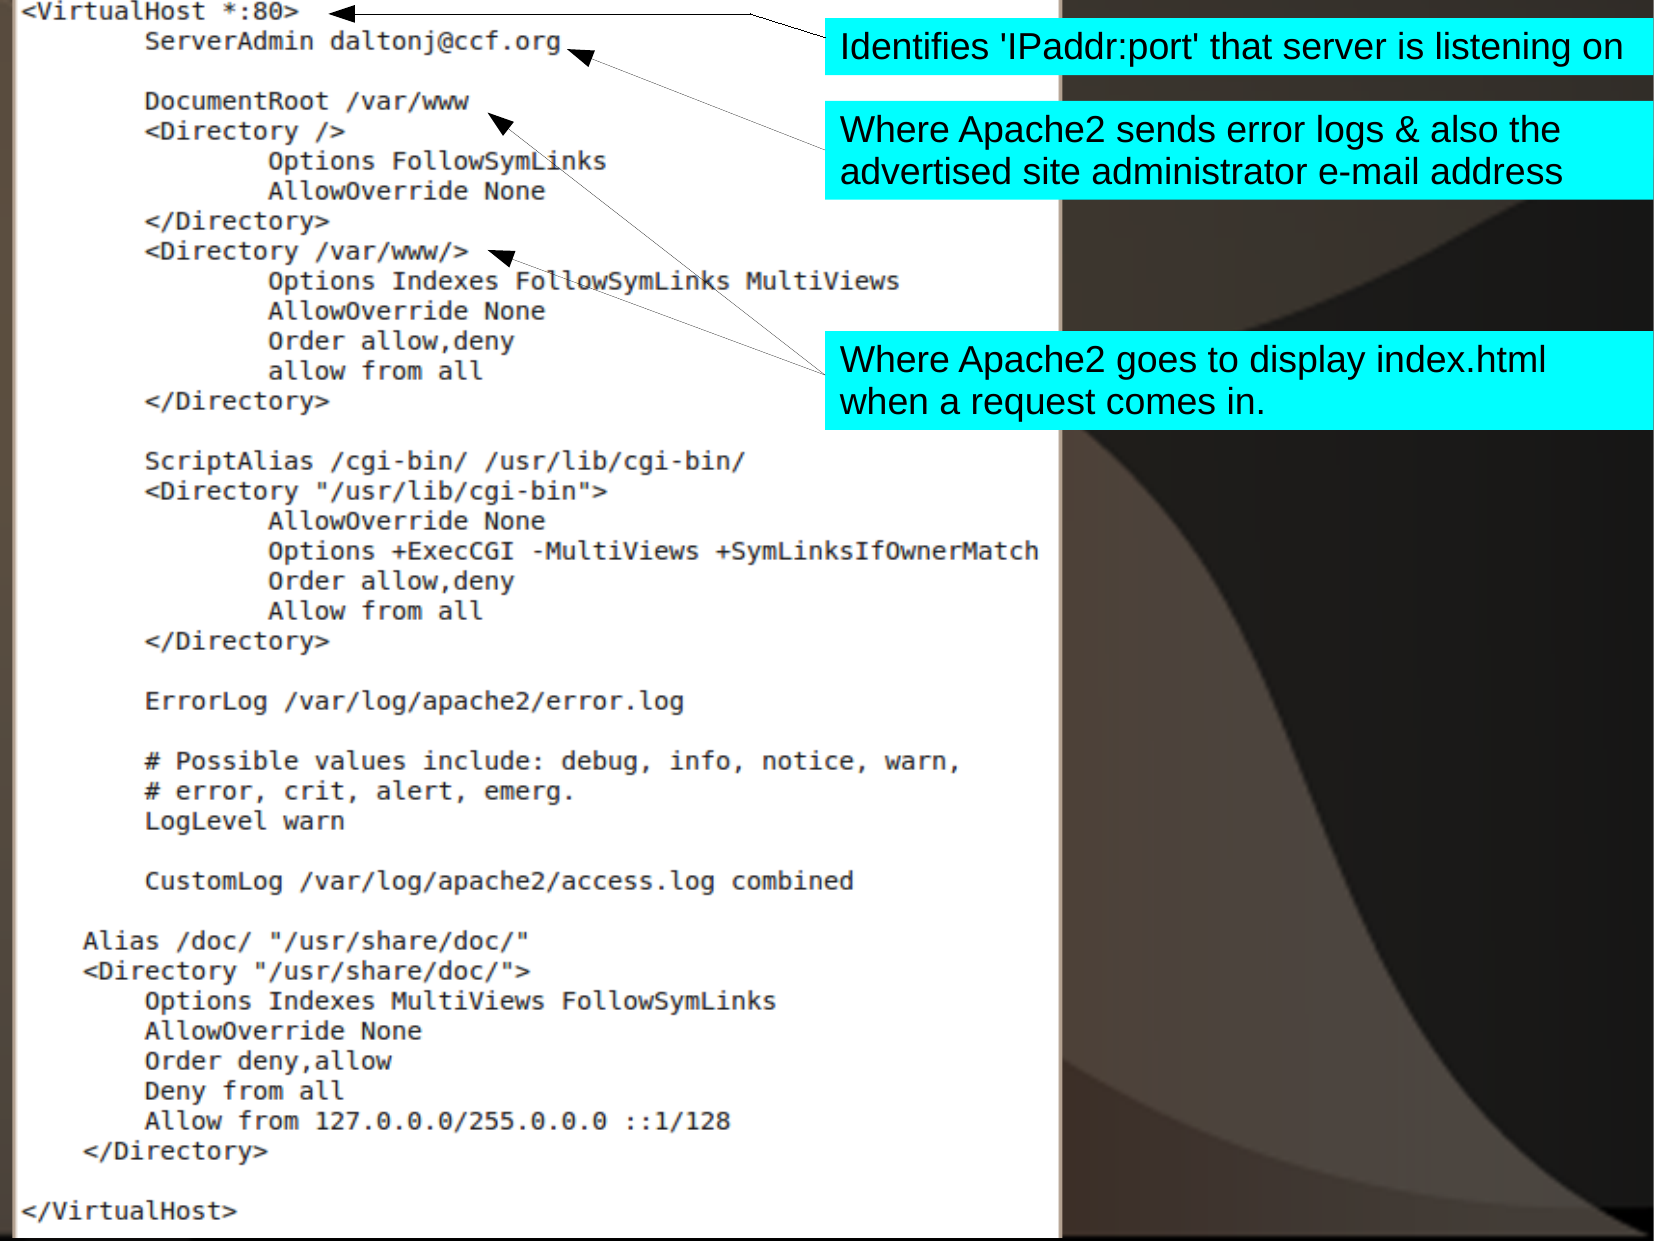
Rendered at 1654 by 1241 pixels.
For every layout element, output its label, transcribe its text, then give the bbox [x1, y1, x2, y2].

text_box Where Apache2 sends error logs & also the advertised site administrator e-mail address [825, 100, 1654, 200]
text_box Where Apache2 goes to display index.html when a request comes in. [825, 331, 1654, 430]
picture [0, 0, 1654, 1241]
text_box Identifies 'IPaddr:port' that server is listening on [825, 18, 1654, 76]
